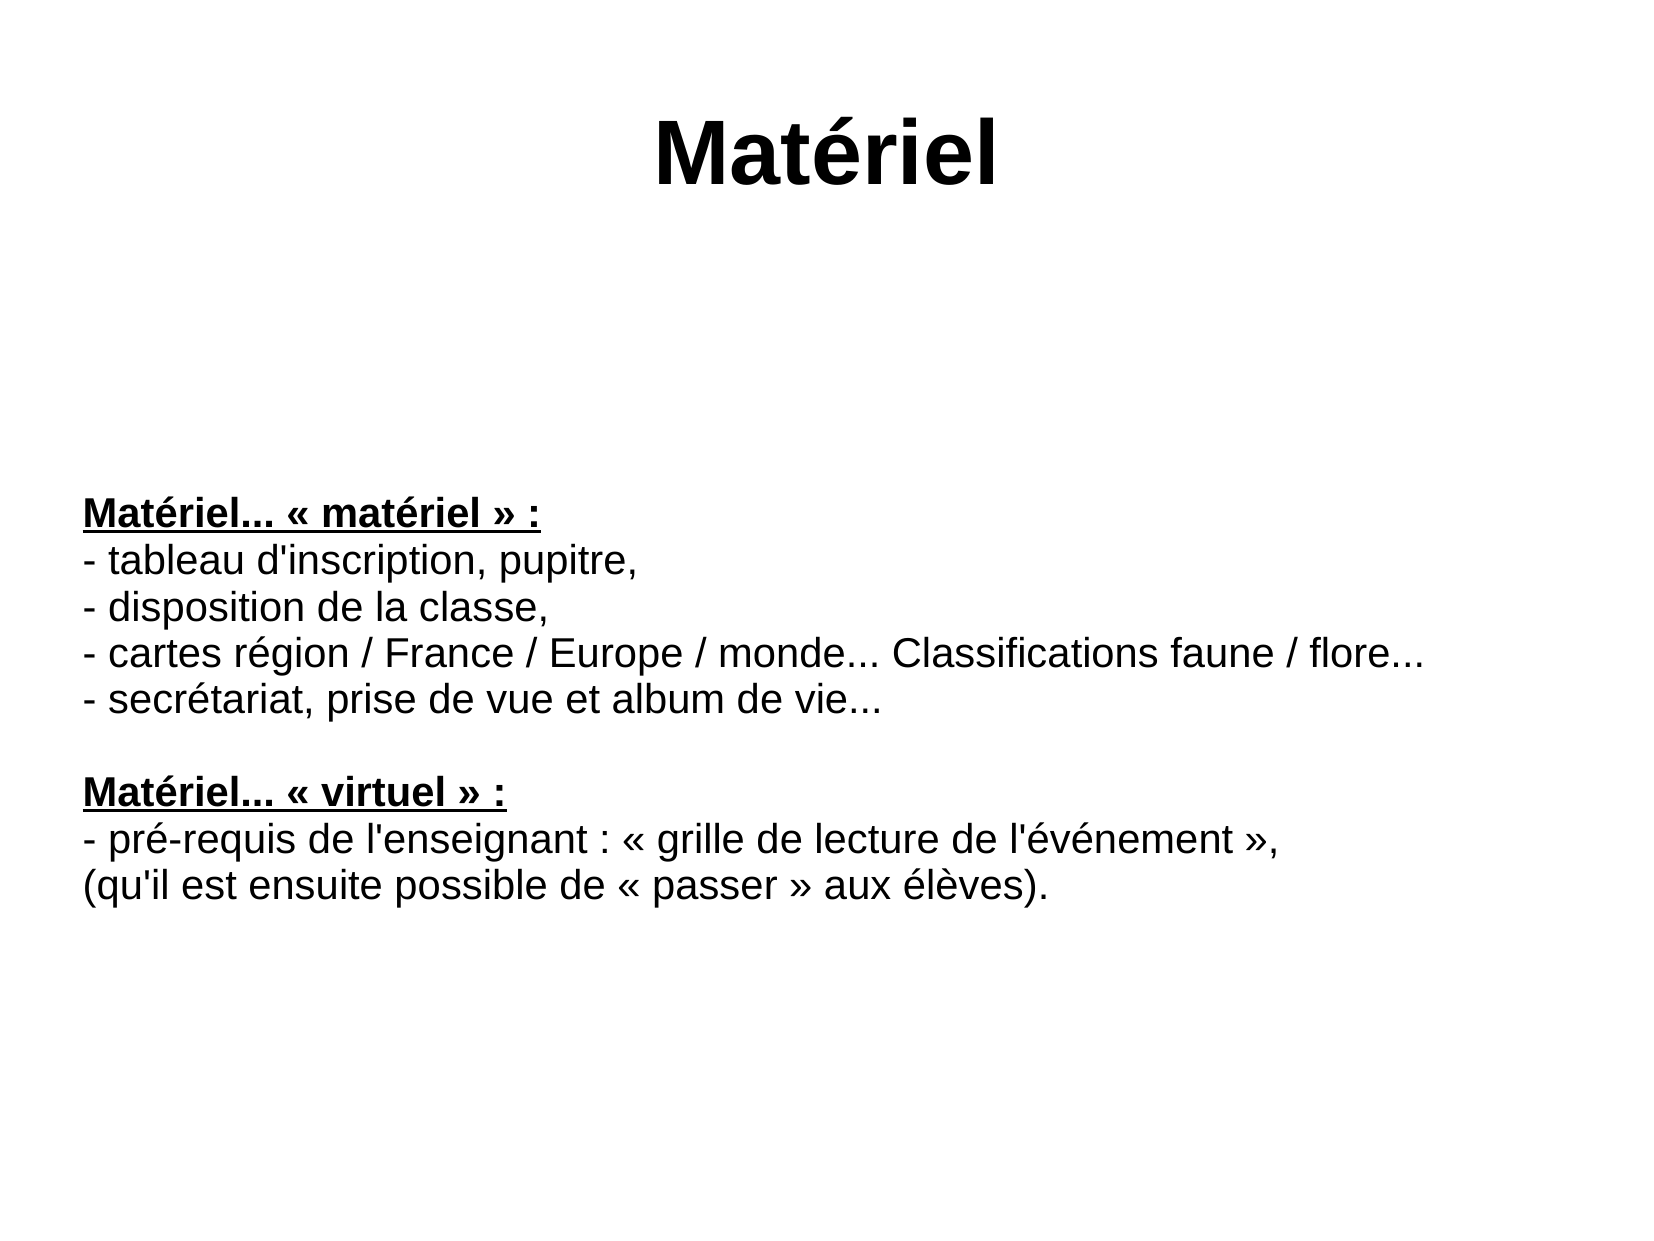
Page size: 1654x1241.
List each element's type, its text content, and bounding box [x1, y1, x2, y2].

title Matériel [82, 49, 1571, 257]
subtitle Matériel... « matériel » : - tableau d'inscription, pupitre, - disposition de la classe, - cartes région / France / Europe / monde... Classifications faune / flore... - secrétariat, prise de vue et album de vie... Matériel... « virtuel » : - pré-requis de l'enseignant : « grille de lecture de l'événement », (qu'il est ensuite possible de « passer » aux élèves). [82, 290, 1571, 1109]
